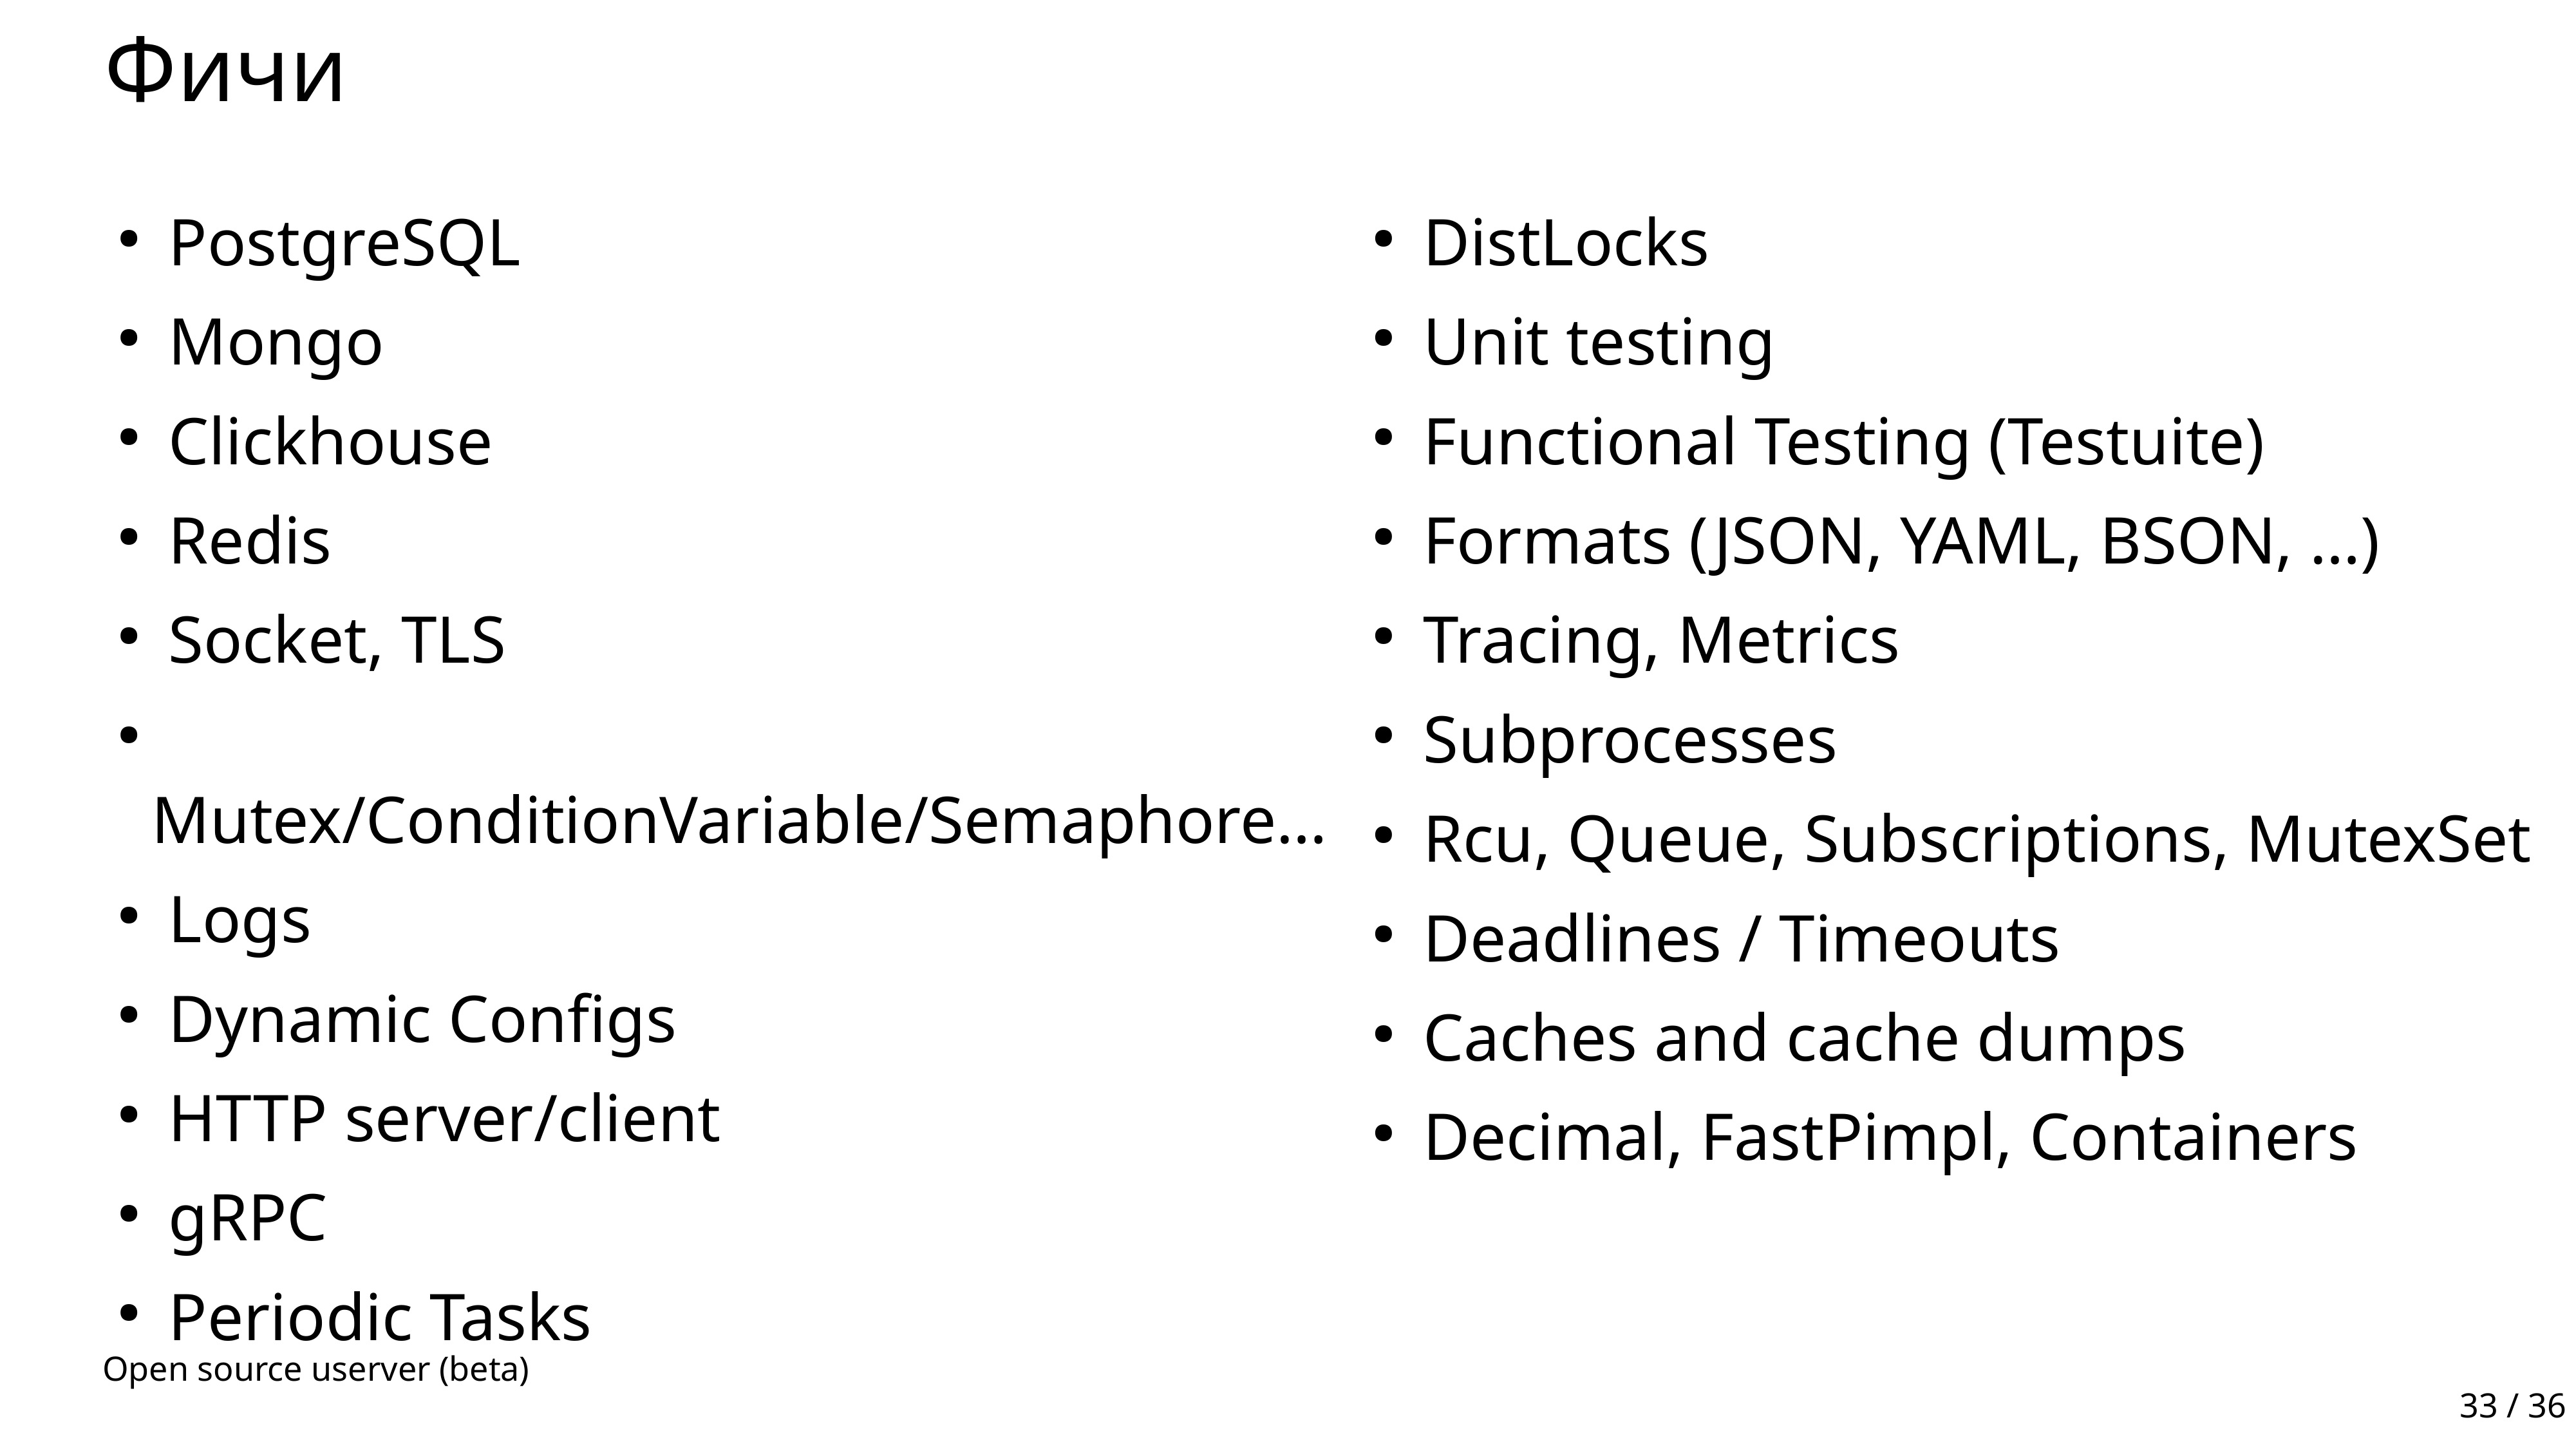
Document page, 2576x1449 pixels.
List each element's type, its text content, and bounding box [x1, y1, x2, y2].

list Open source userver (beta) [93, 1338, 1190, 1393]
title Фичи [95, 19, 2576, 155]
list PostgreSQL Mongo Clickhouse Redis Socket, TLS Mutex/ConditionVariable/Semaphore… Logs Dynamic Configs HTTP server/client gRPC Periodic Tasks [97, 193, 1343, 1361]
list <number> / 36 [1479, 1376, 2576, 1431]
list DistLocks Unit testing Functional Testing (Testuite) Formats (JSON, YAML, BSON, …) Tracing, Metrics Subprocesses Rcu, Queue, Subscriptions, MutexSet Deadlines / Timeouts Caches and cache dumps Decimal, FastPimpl, Containers [1351, 193, 2576, 1361]
